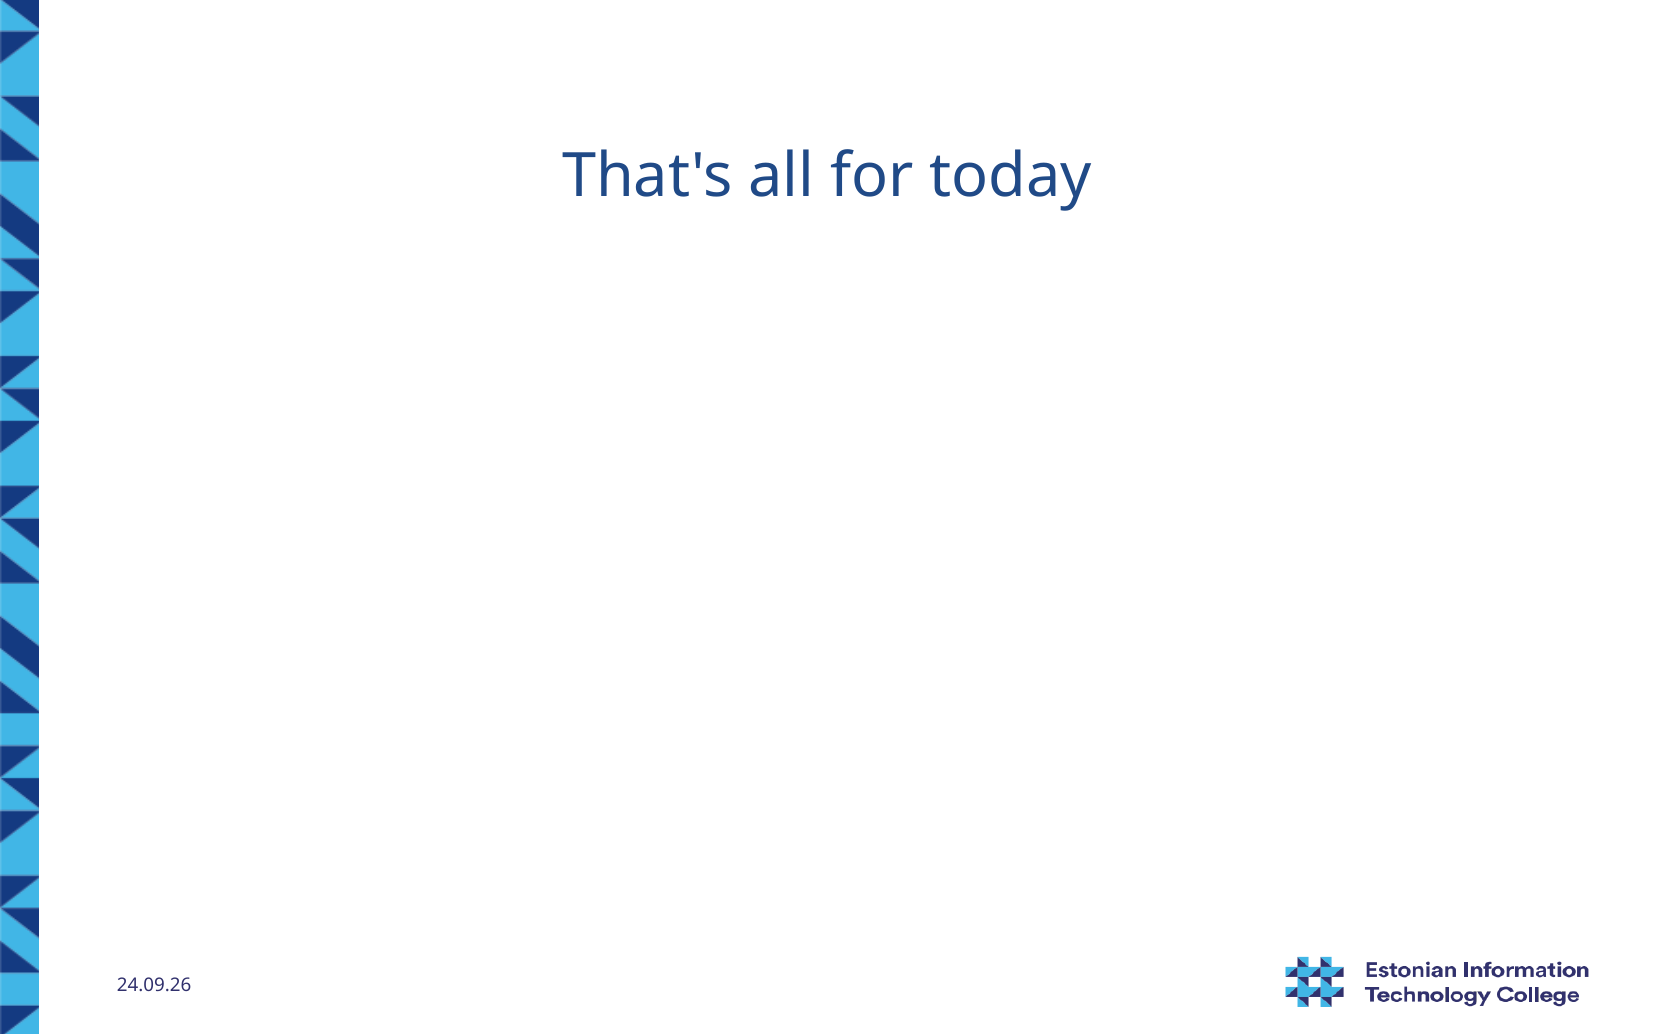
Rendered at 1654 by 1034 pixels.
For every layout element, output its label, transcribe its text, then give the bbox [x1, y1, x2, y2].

title That's all for today [121, 85, 1534, 259]
